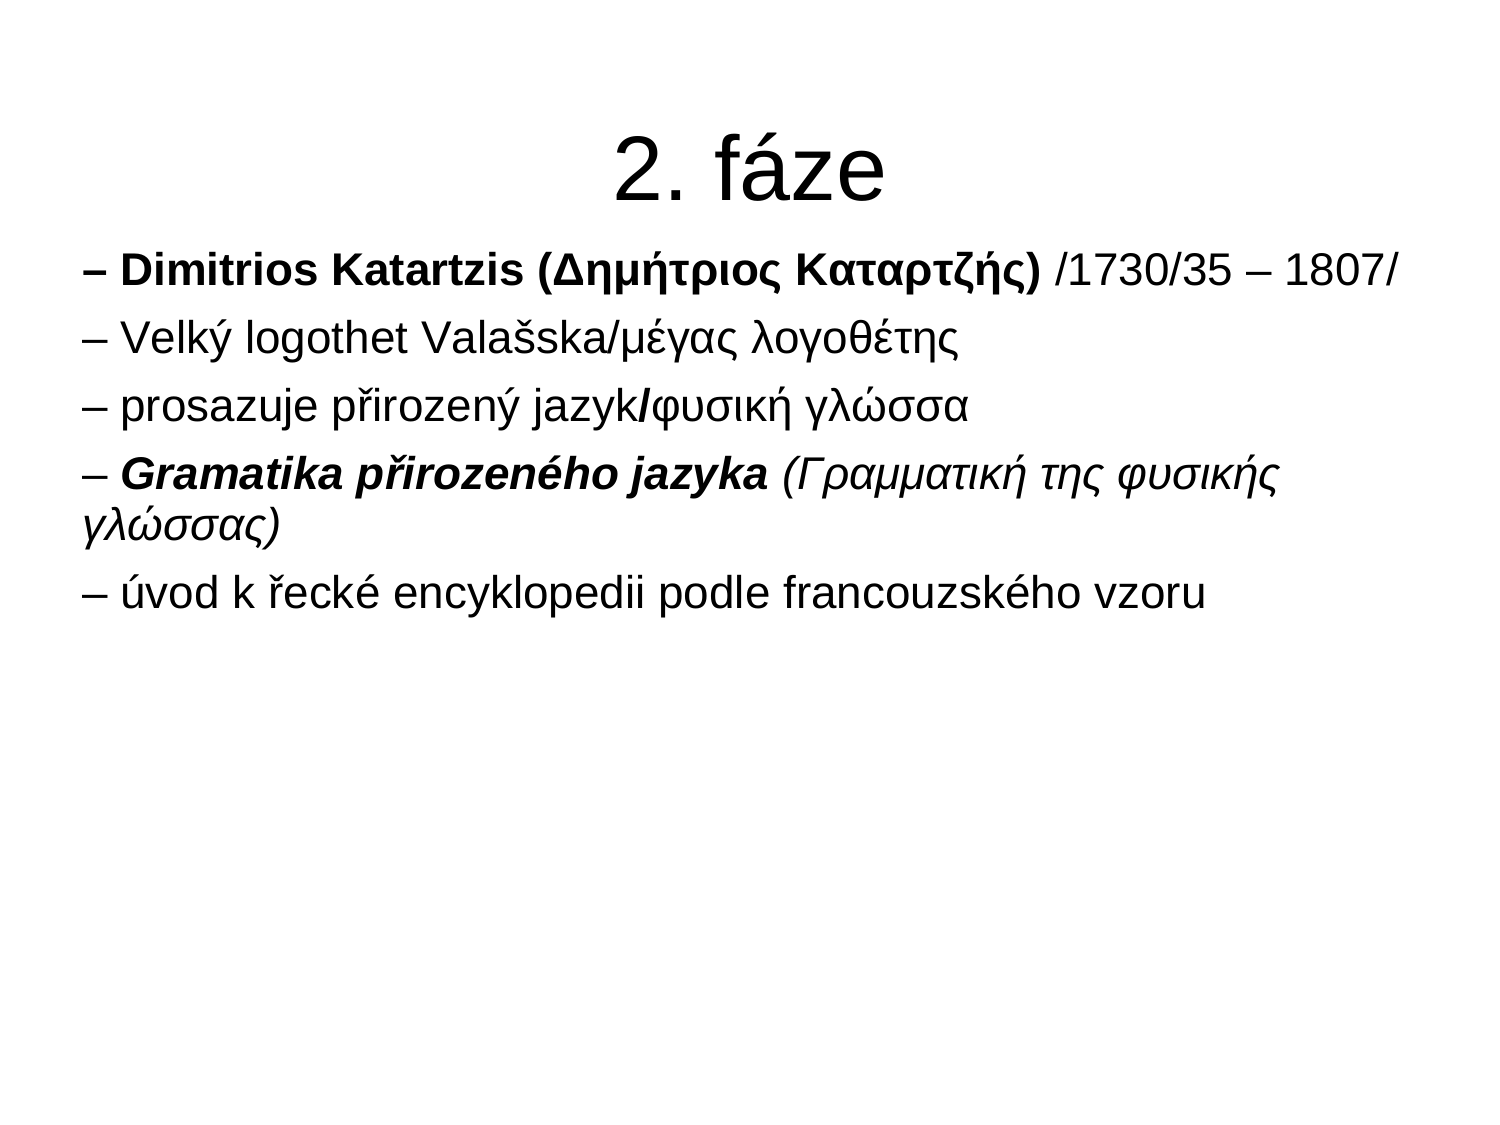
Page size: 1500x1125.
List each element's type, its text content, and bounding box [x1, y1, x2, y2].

title 2. fáze [75, 43, 1426, 294]
list – Dimitrios Katartzis (Δημήτριος Καταρτζής) /1730/35 – 1807/ – Velký logothet Valašska/μέγας λογοθέτης – prosazuje přirozený jazyk/φυσική γλώσσα – Gramatika přirozeného jazyka (Γραμματική της φυσικής γλώσσας) – úvod k řecké encyklopedii podle francouzského vzoru [67, 236, 1418, 1041]
